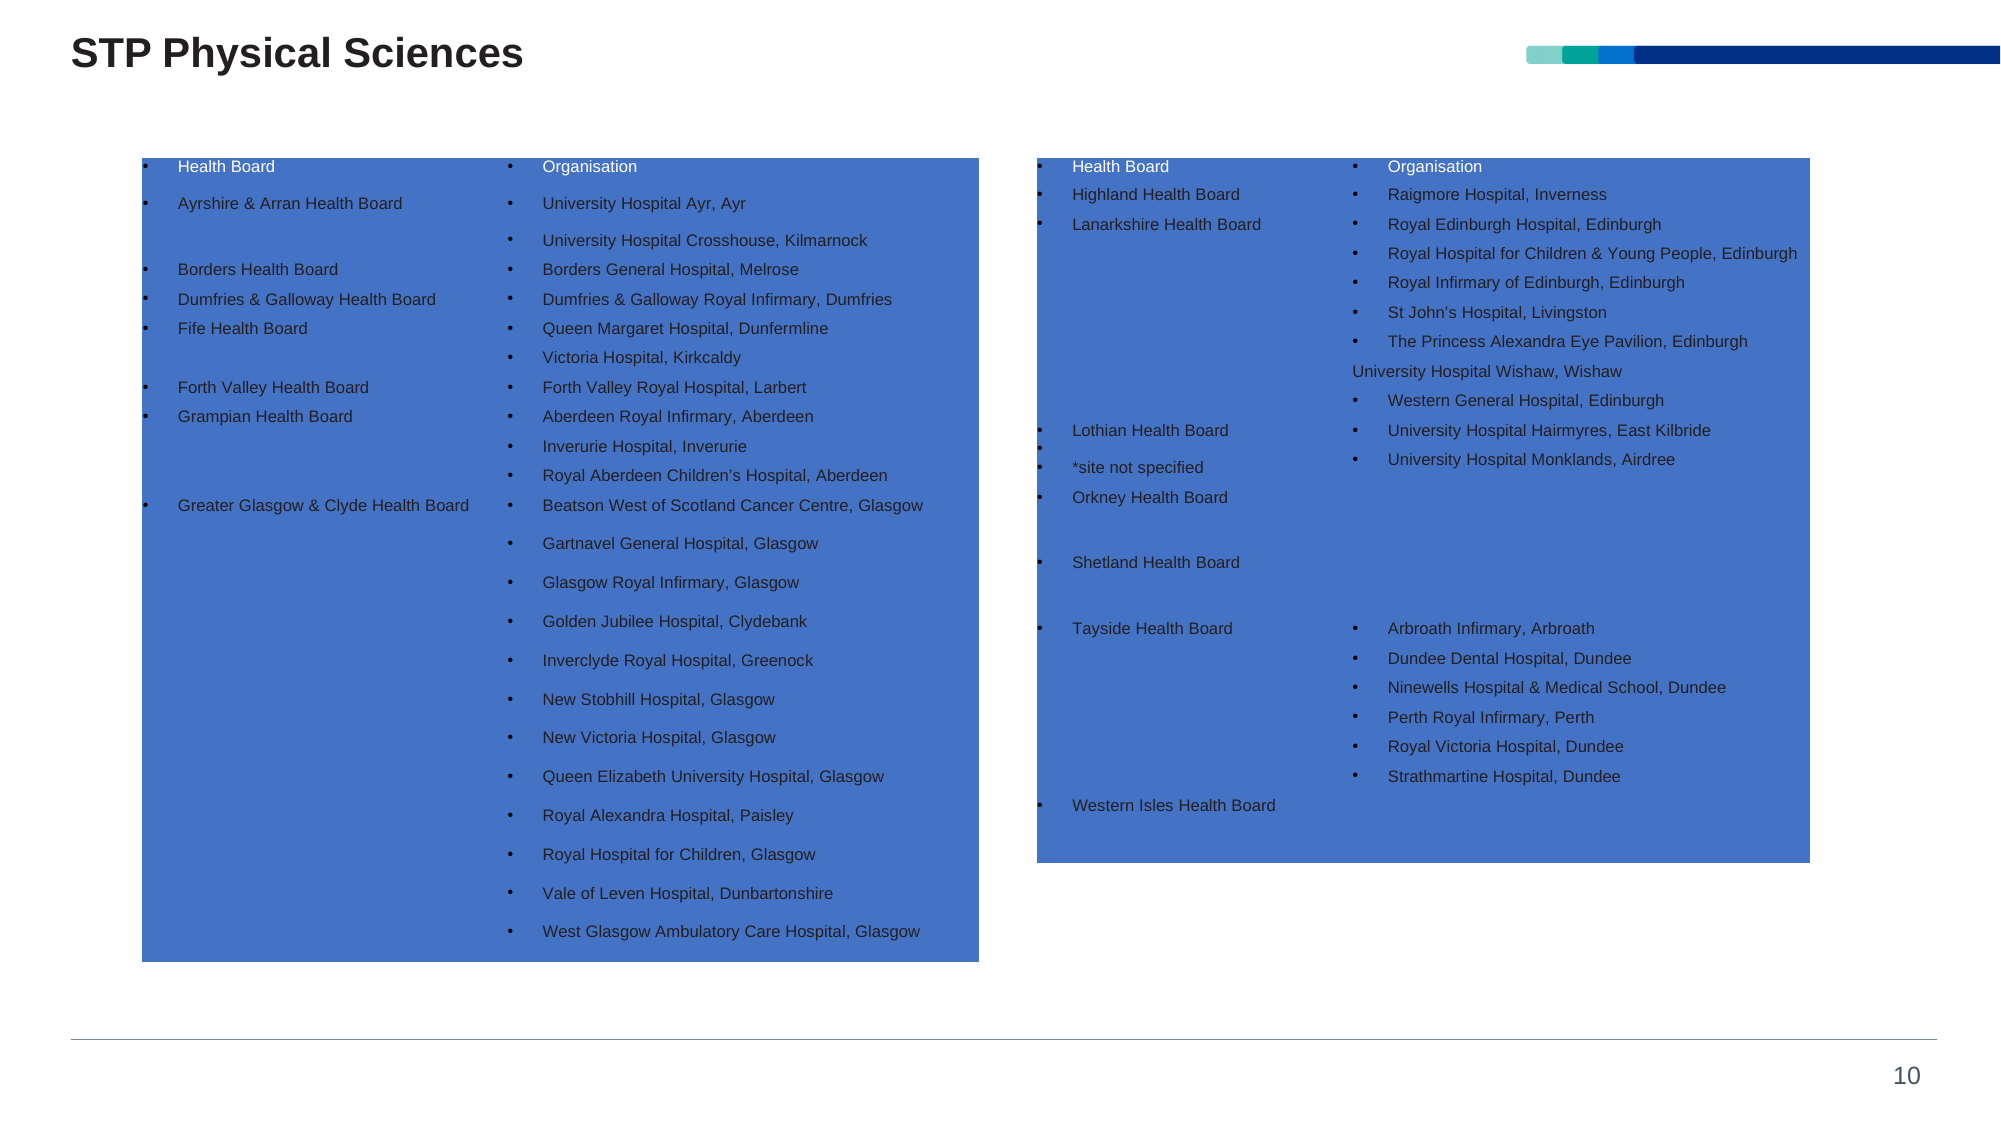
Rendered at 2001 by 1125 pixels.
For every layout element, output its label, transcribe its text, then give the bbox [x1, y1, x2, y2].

table_cell West Glasgow Ambulatory Care Hospital, Glasgow [507, 923, 979, 962]
table_cell Queen Elizabeth University Hospital, Glasgow [507, 768, 979, 806]
table_cell Beatson West of Scotland Cancer Centre, Glasgow [507, 496, 979, 535]
table_cell University Hospital Hairmyres, East Kilbride [1352, 421, 1810, 450]
table_cell Royal Hospital for Children, Glasgow [507, 845, 979, 884]
table_cell Ninewells Hospital & Medical School, Dundee [1352, 678, 1810, 708]
table_cell Royal Infirmary of Edinburgh, Edinburgh [1352, 274, 1810, 303]
table_cell Borders Health Board [142, 260, 507, 290]
table_cell Highland Health Board [1037, 185, 1352, 215]
table_cell Royal Alexandra Hospital, Paisley [507, 806, 979, 845]
table_cell New Victoria Hospital, Glasgow [507, 729, 979, 768]
table_cell University Hospital Monklands, Airdree [1352, 450, 1810, 488]
table_cell Ayrshire & Arran Health Board [142, 194, 507, 260]
table_cell Tayside Health Board [1037, 619, 1352, 796]
table_cell New Stobhill Hospital, Glasgow [507, 690, 979, 729]
table_cell Royal Aberdeen Children’s Hospital, Aberdeen [507, 466, 979, 496]
table_cell Western General Hospital, Edinburgh [1352, 392, 1810, 421]
table_header Organisation [507, 158, 979, 194]
table_cell Grampian Health Board [142, 408, 507, 496]
table_cell Arbroath Infirmary, Arbroath [1352, 619, 1810, 649]
table_cell Lothian Health Board *site not specified [1037, 421, 1352, 488]
table_cell [1352, 796, 1810, 863]
table_cell Aberdeen Royal Infirmary, Aberdeen [507, 408, 979, 437]
table_header Health Board [142, 158, 507, 194]
table_cell Orkney Health Board [1037, 488, 1352, 554]
table_cell Shetland Health Board [1037, 554, 1352, 619]
table_cell Strathmartine Hospital, Dundee [1352, 767, 1810, 796]
table_header Health Board [1037, 158, 1352, 185]
table_cell Royal Hospital for Children & Young People, Edinburgh [1352, 244, 1810, 274]
table_cell Dumfries & Galloway Royal Infirmary, Dumfries [507, 290, 979, 319]
table_cell Glasgow Royal Infirmary, Glasgow [507, 574, 979, 612]
table_cell Dumfries & Galloway Health Board [142, 290, 507, 319]
table_cell University Hospital Ayr, Ayr [507, 194, 979, 231]
table_cell Royal Edinburgh Hospital, Edinburgh [1352, 215, 1810, 244]
table_cell Perth Royal Infirmary, Perth [1352, 708, 1810, 737]
table_cell Golden Jubilee Hospital, Clydebank [507, 612, 979, 651]
table_cell Forth Valley Health Board [142, 378, 507, 408]
table_cell University Hospital Crosshouse, Kilmarnock [507, 231, 979, 260]
table_cell Borders General Hospital, Melrose [507, 260, 979, 290]
table_header Organisation [1352, 158, 1810, 185]
table_cell Gartnavel General Hospital, Glasgow [507, 535, 979, 574]
table_cell Raigmore Hospital, Inverness [1352, 185, 1810, 215]
title STP Physical Sciences [70, 32, 1513, 79]
table_cell Lanarkshire Health Board [1037, 215, 1352, 421]
table_cell Queen Margaret Hospital, Dunfermline [507, 319, 979, 349]
table_cell Vale of Leven Hospital, Dunbartonshire [507, 884, 979, 923]
table_cell University Hospital Wishaw, Wishaw [1352, 362, 1810, 392]
table_cell Dundee Dental Hospital, Dundee [1352, 649, 1810, 678]
table_cell The Princess Alexandra Eye Pavilion, Edinburgh [1352, 333, 1810, 362]
table_cell Greater Glasgow & Clyde Health Board [142, 496, 507, 962]
table_cell [1352, 488, 1810, 554]
table_cell Inverclyde Royal Hospital, Greenock [507, 651, 979, 690]
table_cell Fife Health Board [142, 319, 507, 378]
table_cell St John’s Hospital, Livingston [1352, 303, 1810, 333]
table_cell Western Isles Health Board [1037, 796, 1352, 863]
table_cell Forth Valley Royal Hospital, Larbert [507, 378, 979, 408]
table_cell [1352, 554, 1810, 619]
table_cell Victoria Hospital, Kirkcaldy [507, 349, 979, 378]
table_cell Royal Victoria Hospital, Dundee [1352, 737, 1810, 767]
table_cell Inverurie Hospital, Inverurie [507, 437, 979, 466]
